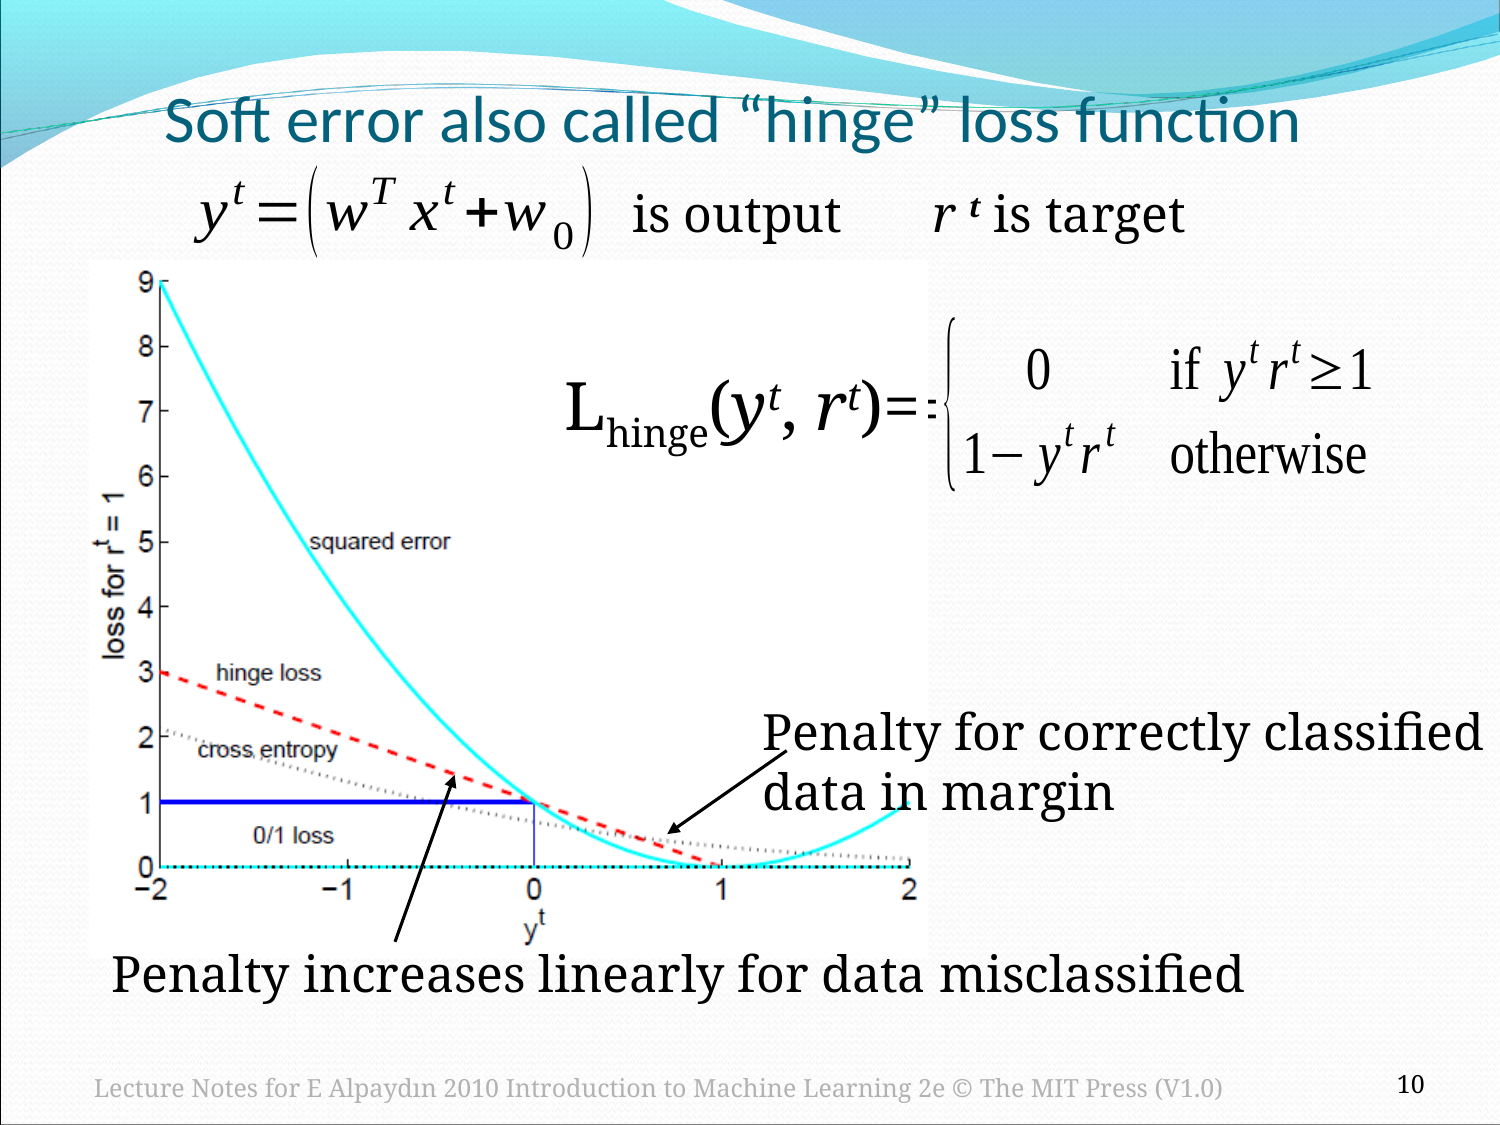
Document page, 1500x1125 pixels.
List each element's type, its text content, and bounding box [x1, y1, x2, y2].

title Soft error also called “hinge” loss function [164, 0, 1401, 156]
text_box Penalty increases linearly for data misclassified [96, 934, 1261, 1010]
picture [0, 0, 1500, 1125]
text_box Penalty for correctly classified data in margin [747, 692, 1500, 828]
text_box [928, 314, 1398, 495]
text_box Lecture Notes for E Alpaydın 2010 Introduction to Machine Learning 2e © The MIT Press (V1.0) [93, 1042, 1254, 1103]
text_box <number> [1299, 1042, 1426, 1103]
text_box is output r t is target [617, 174, 1201, 251]
chart [175, 162, 616, 261]
text_box Lhinge(yt, rt)= [549, 355, 982, 463]
